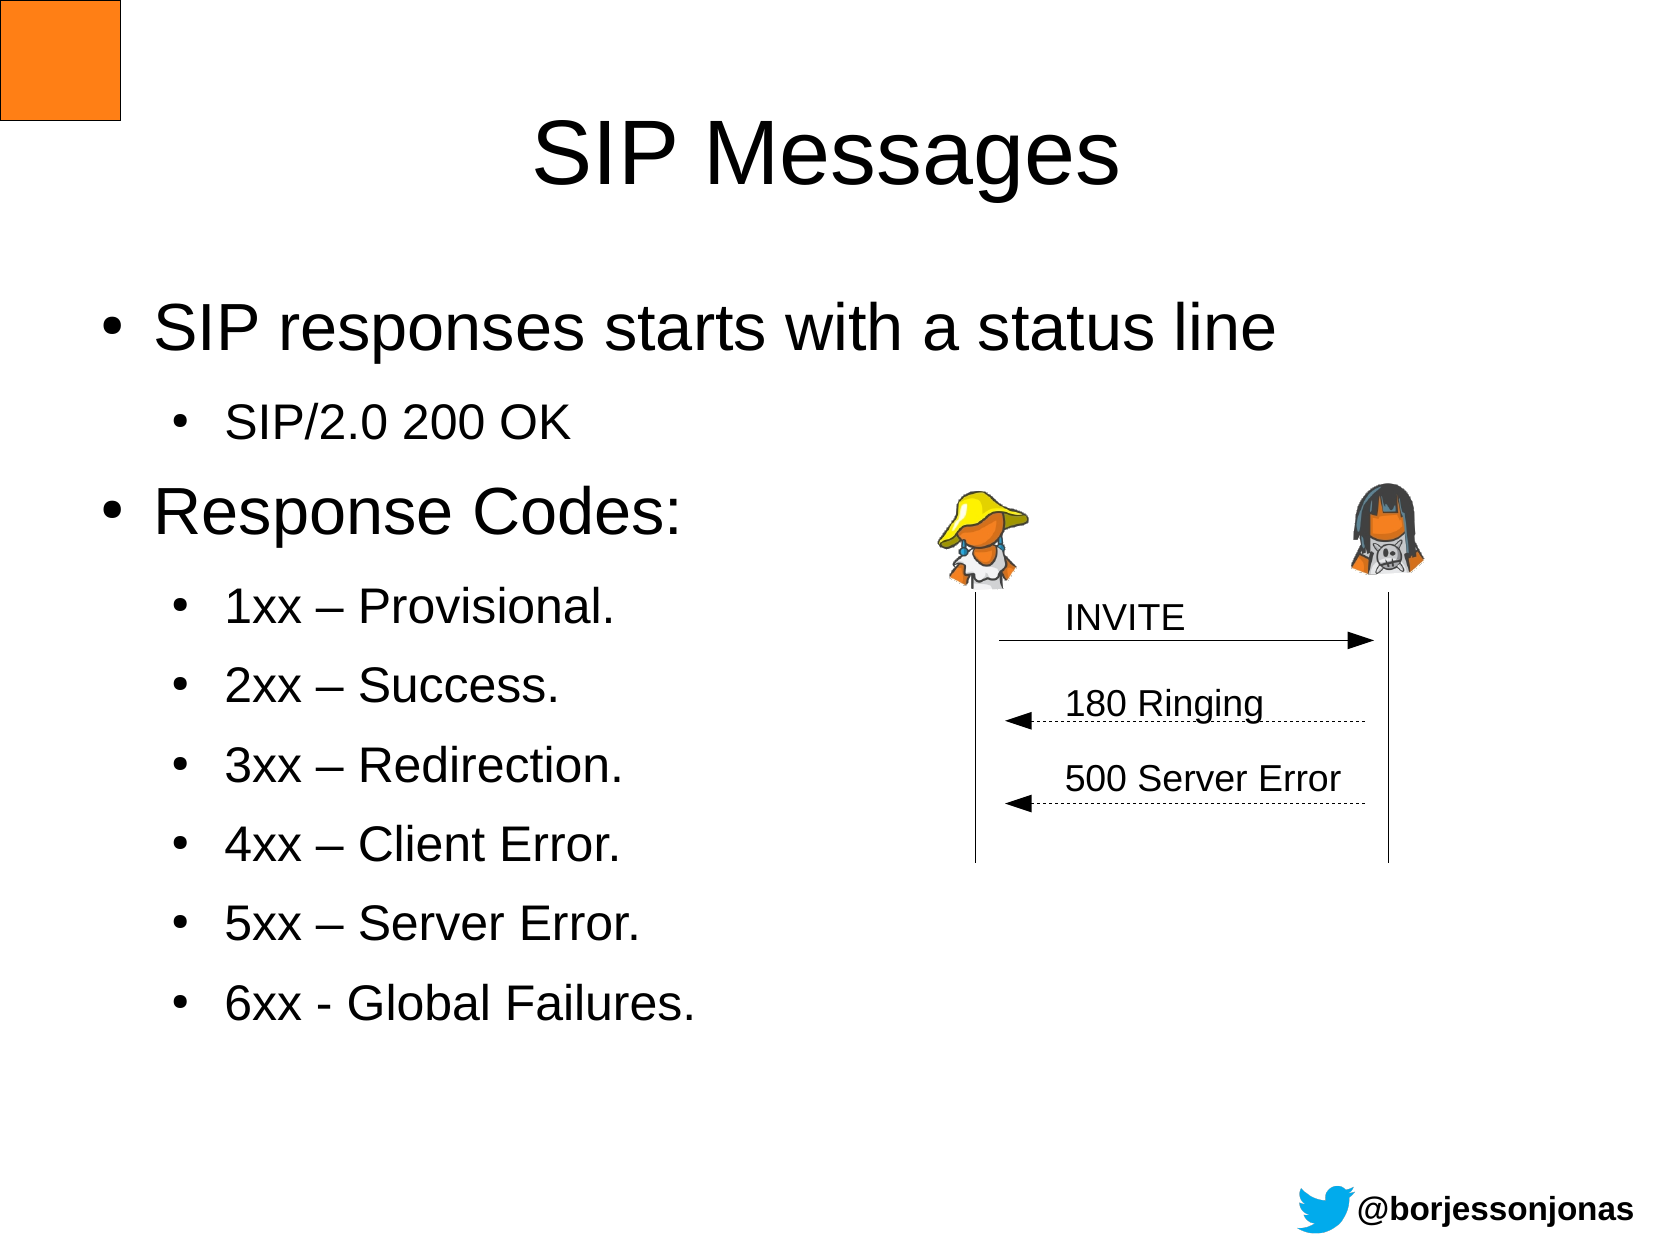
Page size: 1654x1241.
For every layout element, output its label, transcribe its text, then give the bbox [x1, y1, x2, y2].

picture [1277, 1160, 1375, 1241]
list SIP responses starts with a status line SIP/2.0 200 OK Response Codes: 1xx – Provisional. 2xx – Success. 3xx – Redirection. 4xx – Client Error. 5xx – Server Error. 6xx - Global Failures. [82, 290, 1571, 1109]
text_box 500 Server Error [1050, 750, 1357, 807]
picture [1335, 479, 1433, 578]
text_box 180 Ringing [1050, 675, 1279, 732]
picture [930, 487, 1036, 593]
title SIP Messages [82, 49, 1571, 257]
text_box INVITE [1050, 589, 1201, 647]
